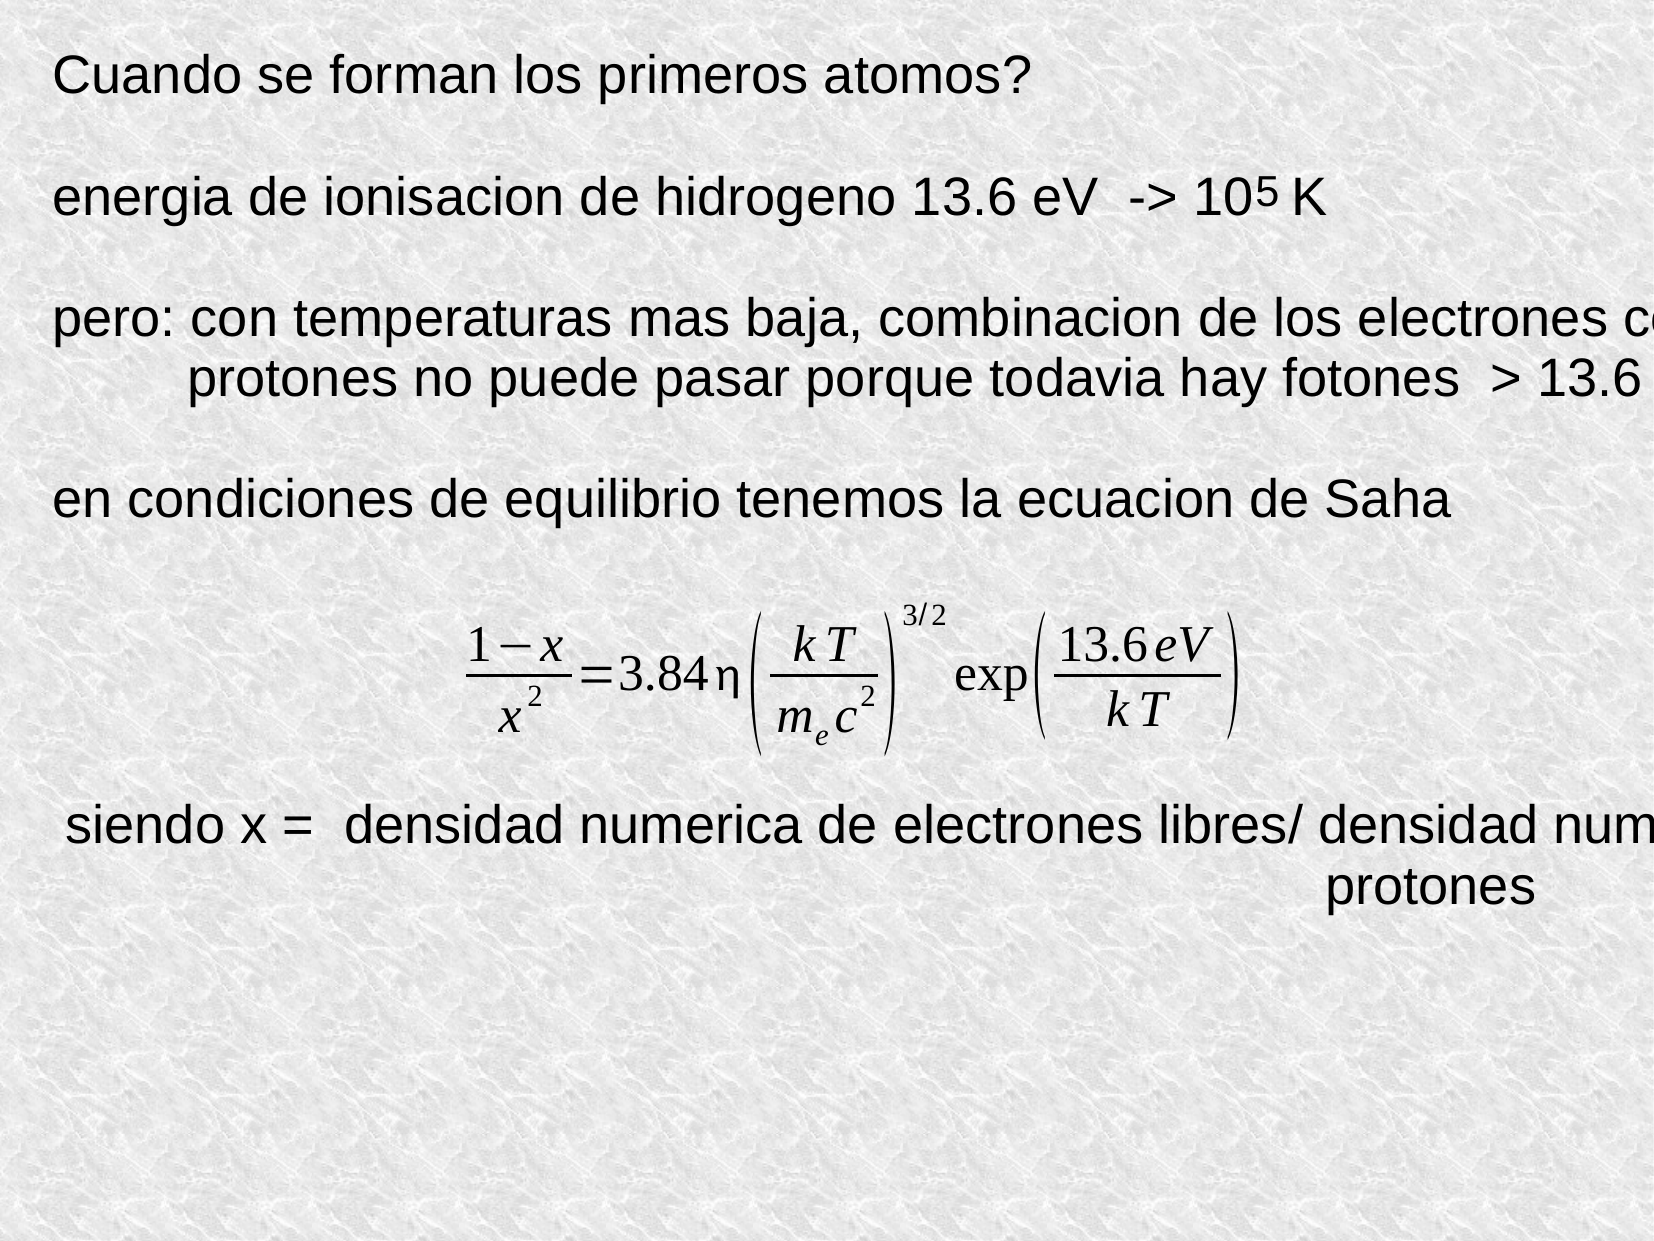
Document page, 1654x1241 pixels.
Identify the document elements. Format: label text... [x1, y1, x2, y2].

picture [0, 0, 1654, 1241]
chart [450, 600, 1256, 758]
text_box siendo x = densidad numerica de electrones libres/ densidad num. de protones [50, 787, 1584, 934]
text_box Cuando se forman los primeros atomos? energia de ionisacion de hidrogeno 13.6 eV -> 105 K pero: con temperaturas mas baja, combinacion de los electrones con los protones no puede pasar porque todavia hay fotones > 13.6 eV en condiciones de equilibrio tenemos la ecuacion de Saha [37, 37, 1620, 577]
